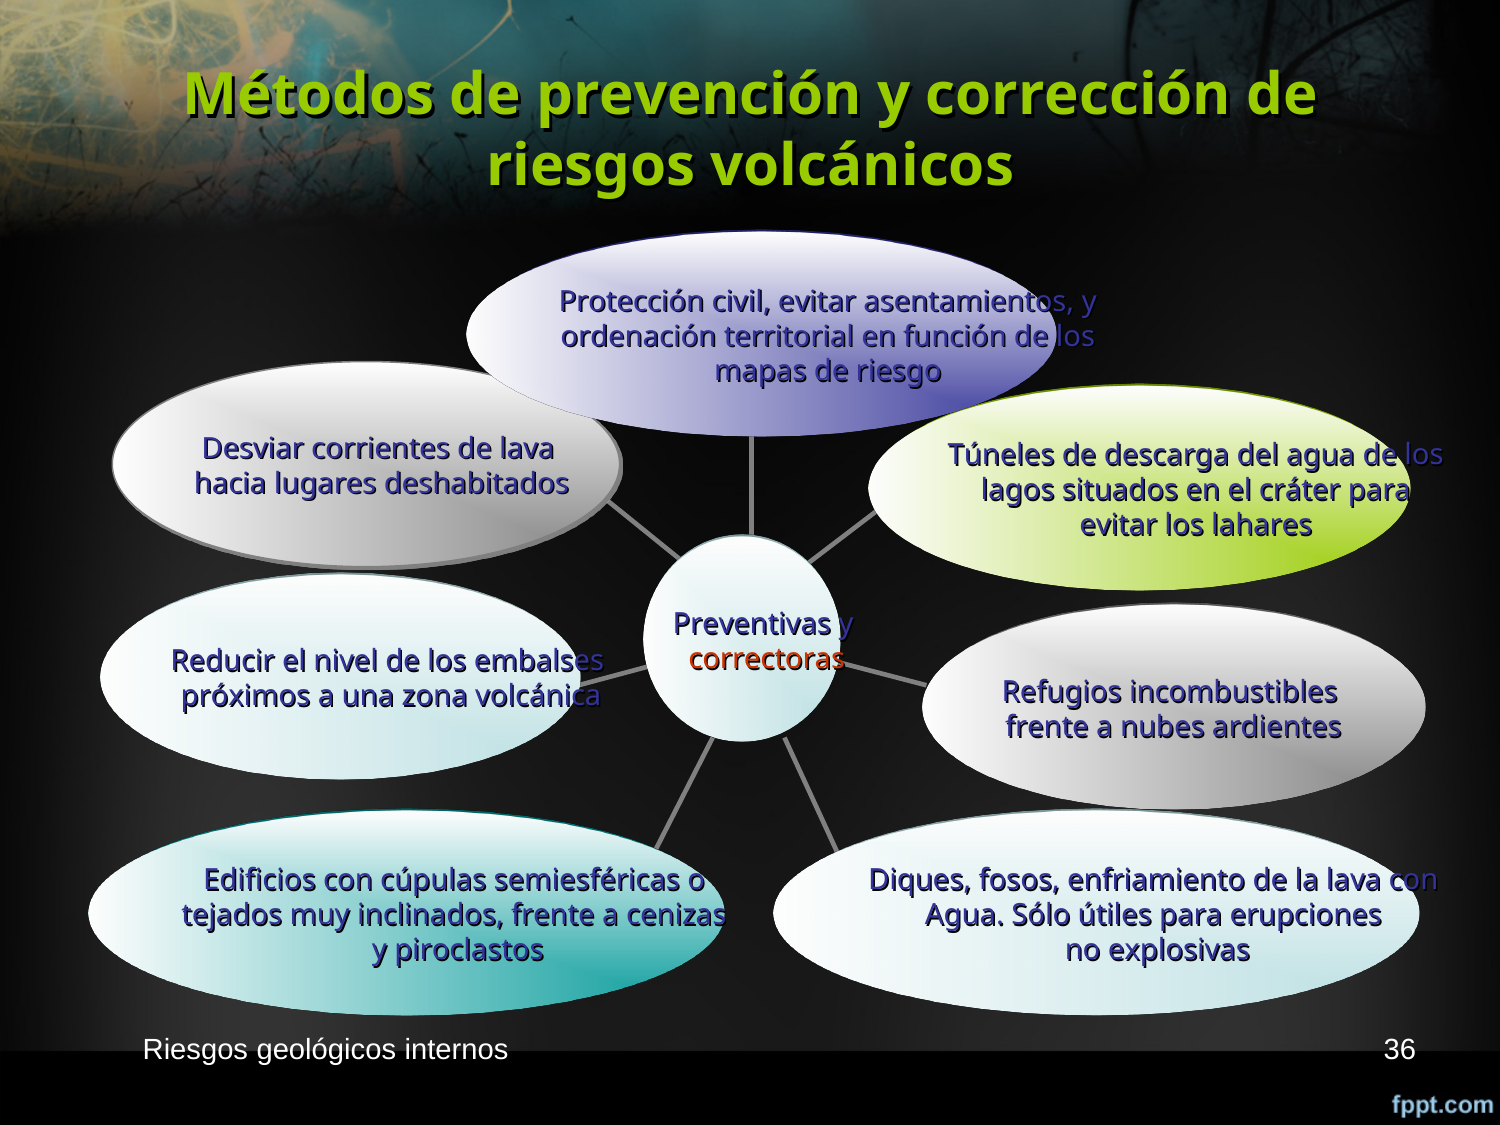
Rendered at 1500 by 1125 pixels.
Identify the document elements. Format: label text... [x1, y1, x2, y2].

text_box Riesgos geológicos internos [88, 1023, 564, 1102]
text_box Desviar corrientes de lava hacia lugares deshabitados [112, 361, 620, 567]
picture [0, 0, 1500, 1125]
title Métodos de prevención y corrección de riesgos volcánicos [75, 45, 1426, 209]
text_box <número> [1080, 1023, 1431, 1102]
